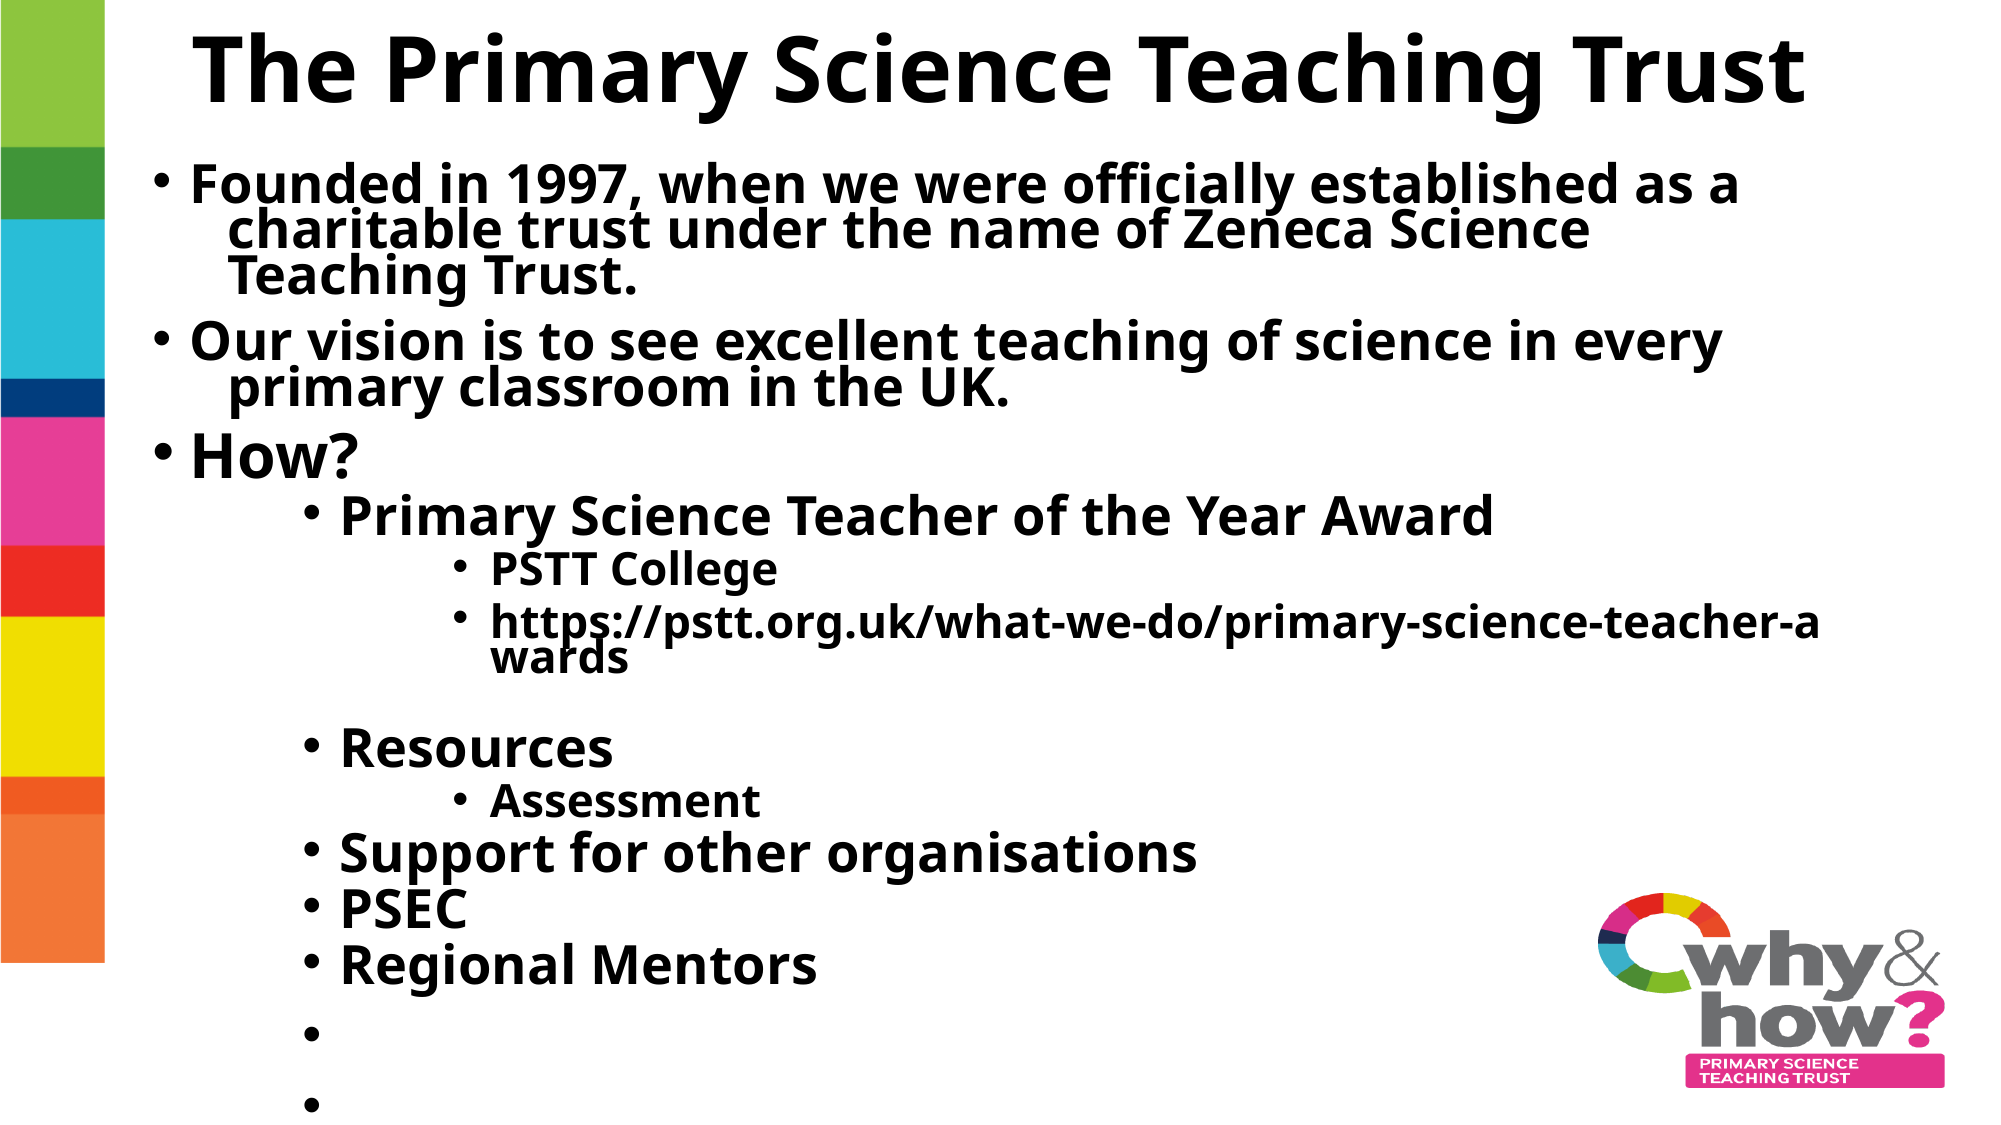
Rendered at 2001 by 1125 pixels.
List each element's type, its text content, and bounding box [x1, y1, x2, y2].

text_box The Primary Science Teaching Trust [137, 16, 1863, 159]
text_box Founded in 1997, when we were officially established as a charitable trust under the name of Zeneca Science Teaching Trust. Our vision is to see excellent teaching of science in every primary classroom in the UK. How? Primary Science Teacher of the Year Award PSTT College https://pstt.org.uk/what-we-do/primary-science-teacher-awards Resources Assessment Support for other organisations PSEC Regional Mentors [137, 159, 1863, 988]
